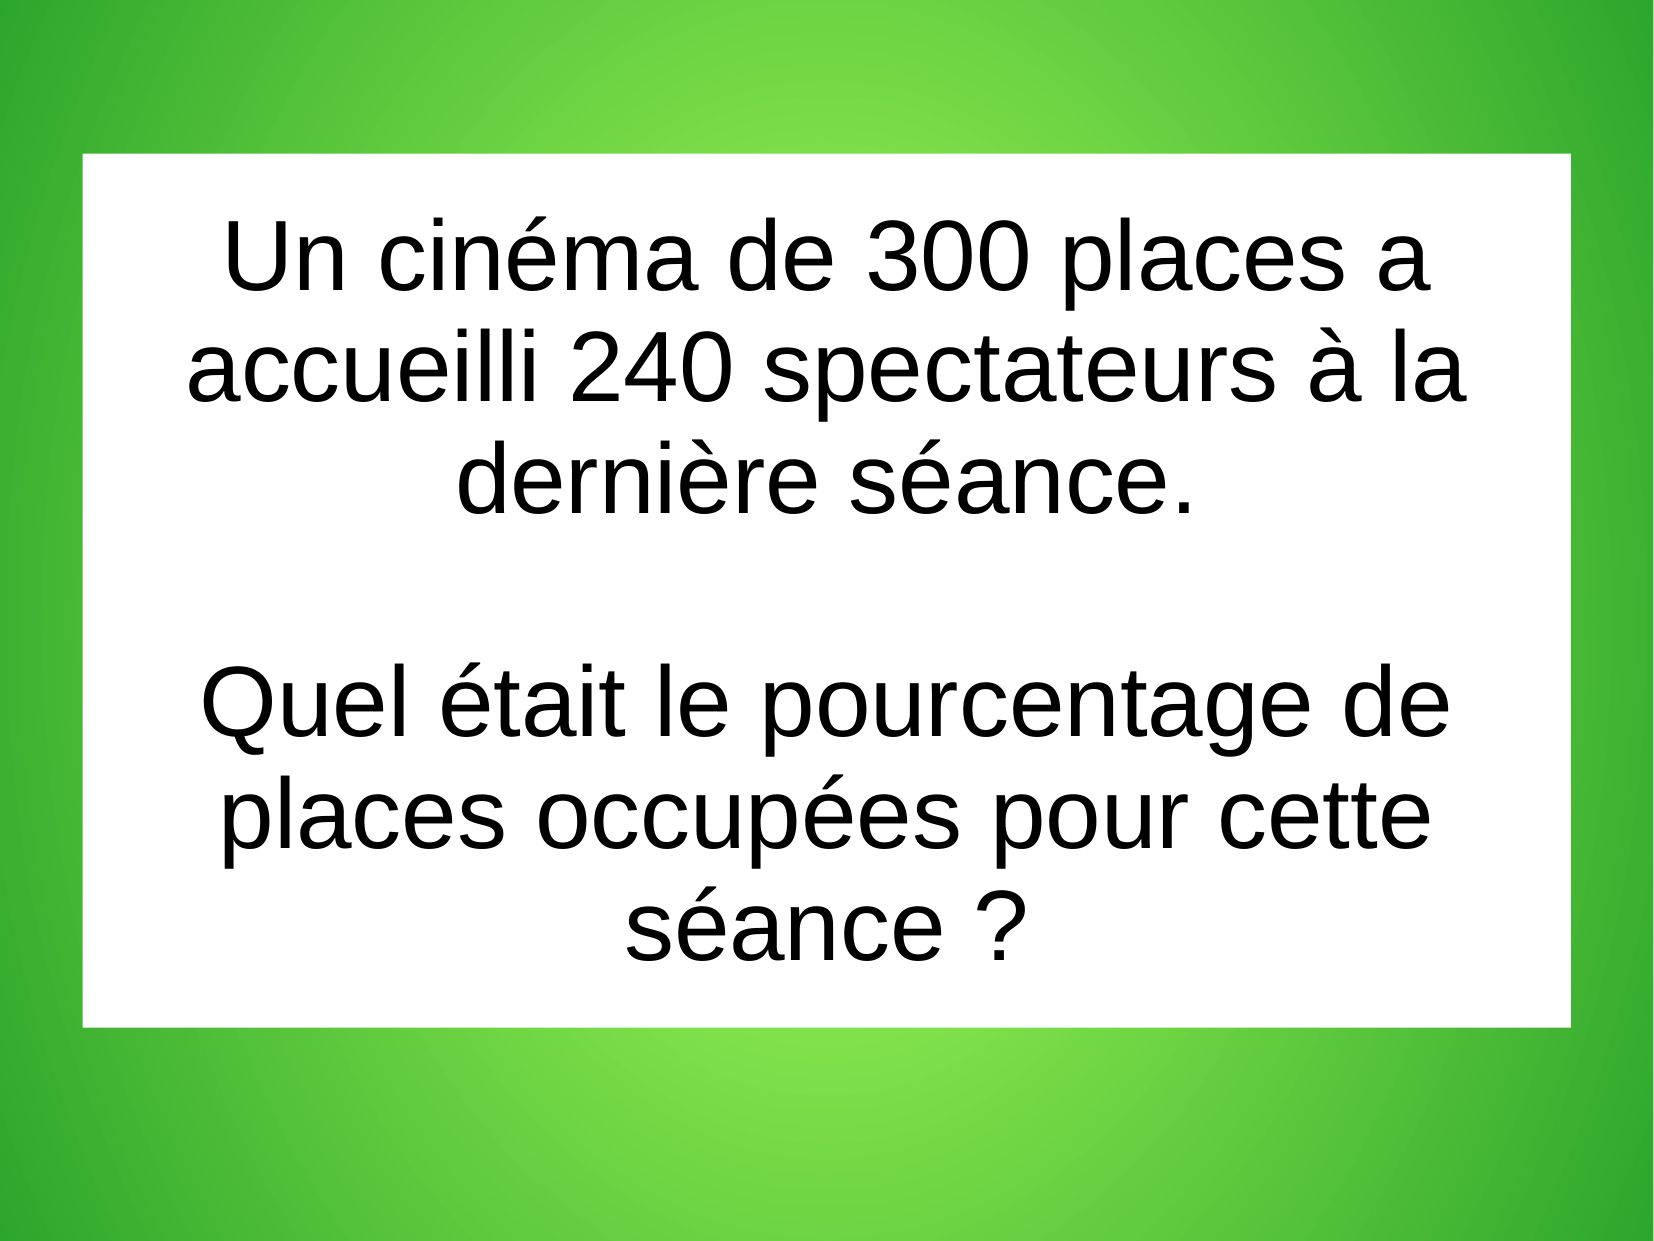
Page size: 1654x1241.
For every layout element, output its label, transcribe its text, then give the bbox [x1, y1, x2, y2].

picture [0, 0, 1654, 1241]
subtitle Un cinéma de 300 places a accueilli 240 spectateurs à la dernière séance. Quel était le pourcentage de places occupées pour cette séance ? [82, 153, 1571, 1028]
